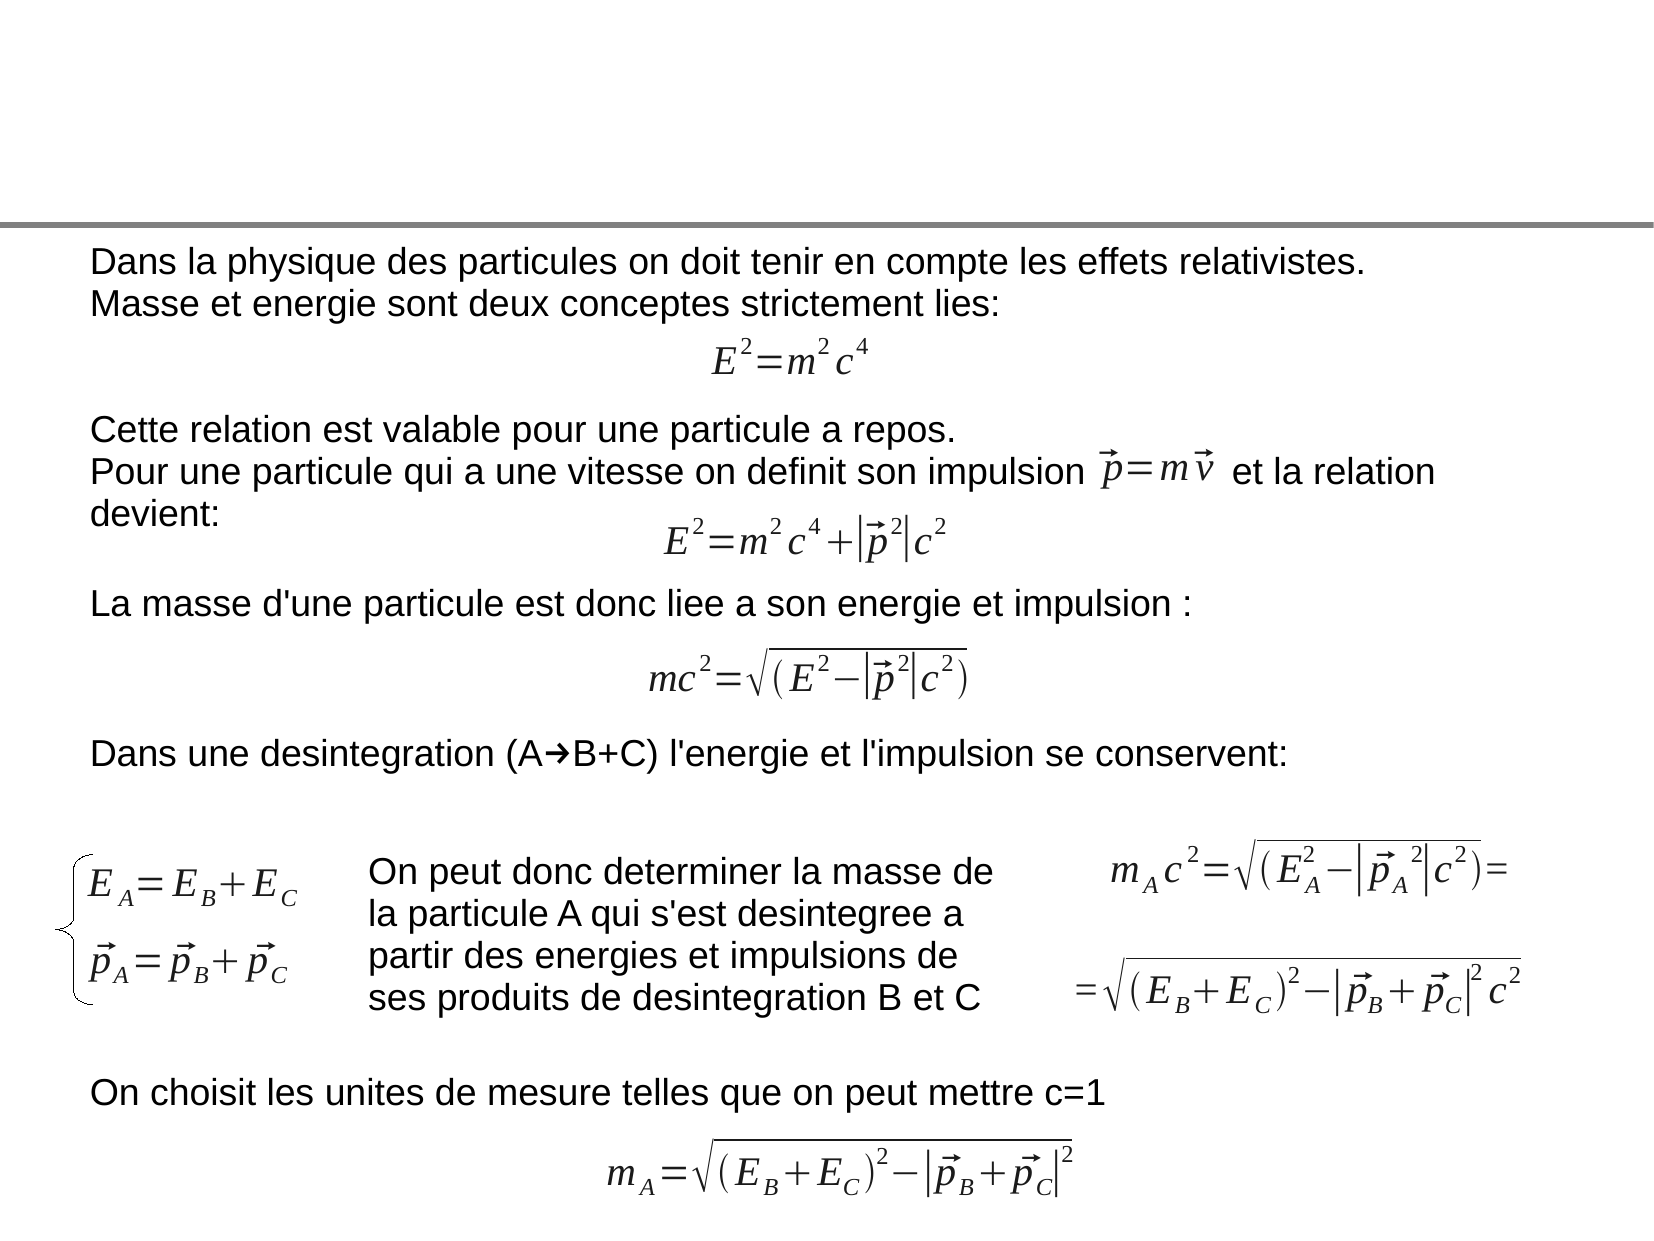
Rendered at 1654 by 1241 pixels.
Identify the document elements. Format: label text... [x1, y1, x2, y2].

chart [1064, 955, 1531, 1019]
chart [651, 511, 958, 563]
chart [1087, 444, 1226, 490]
chart [1099, 837, 1519, 899]
chart [75, 937, 296, 989]
text_box La masse d'une particule est donc liee a son energie et impulsion : [75, 575, 1501, 633]
chart [637, 645, 979, 703]
chart [75, 860, 307, 912]
text_box Dans une desintegration (A→B+C) l'energie et l'impulsion se conservent: [75, 724, 1501, 786]
text_box Dans la physique des particules on doit tenir en compte les effets relativistes. Masse et energie sont deux conceptes strictement lies: Cette relation est valable pour une particule a repos. Pour une particule qui a une vitesse on definit son impulsion et la relation devient: [75, 232, 1501, 542]
text_box On choisit les unites de mesure telles que on peut mettre c=1 [75, 1063, 1538, 1121]
chart [596, 1136, 1083, 1201]
text_box On peut donc determiner la masse de la particule A qui s'est desintegree a partir des energies et impulsions de ses produits de desintegration B et C [353, 843, 1029, 1026]
chart [699, 333, 879, 385]
